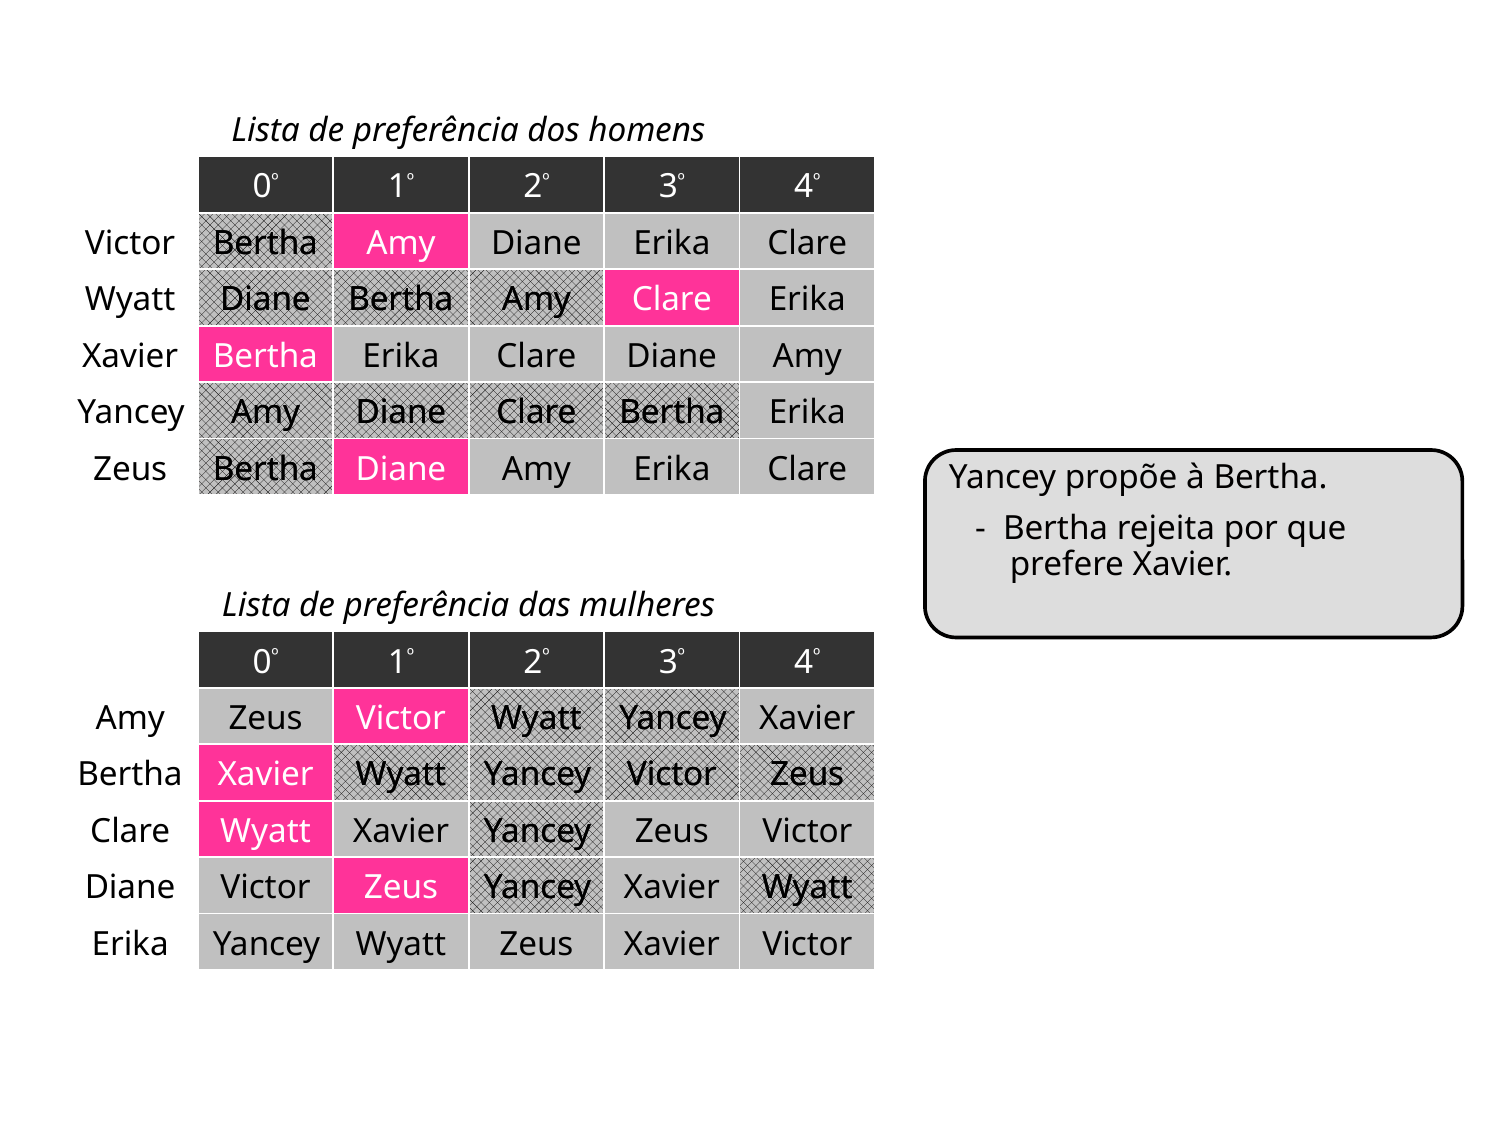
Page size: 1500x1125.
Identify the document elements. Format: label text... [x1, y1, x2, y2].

text_box Wyatt [197, 800, 334, 858]
text_box Amy [333, 212, 469, 269]
text_box Wyatt [333, 744, 468, 801]
text_box Diane [197, 269, 333, 325]
text_box Bertha [197, 438, 333, 496]
text_box Zeus [739, 744, 875, 801]
text_box Bertha [604, 382, 740, 439]
text_box Amy [197, 382, 333, 438]
text_box Yancey propõe à Bertha. - Bertha rejeita por que prefere Xavier. [924, 450, 1463, 638]
text_box Clare [468, 382, 604, 439]
text_box Clare [604, 269, 740, 326]
text_box Amy [468, 269, 604, 326]
text_box Yancey [468, 801, 605, 858]
text_box Wyatt [739, 857, 875, 914]
text_box Bertha [333, 269, 468, 326]
text_box Bertha [197, 325, 334, 382]
text_box Zeus [333, 857, 469, 914]
text_box Victor [605, 745, 739, 801]
text_box Yancey [468, 744, 605, 801]
text_box Yancey [605, 687, 740, 745]
text_box Yancey [469, 858, 605, 914]
text_box Victor [333, 687, 468, 744]
text_box Xavier [197, 744, 333, 800]
text_box Diane [333, 382, 468, 438]
text_box Diane [333, 438, 469, 496]
text_box Bertha [197, 212, 333, 269]
text_box Wyatt [468, 687, 605, 744]
